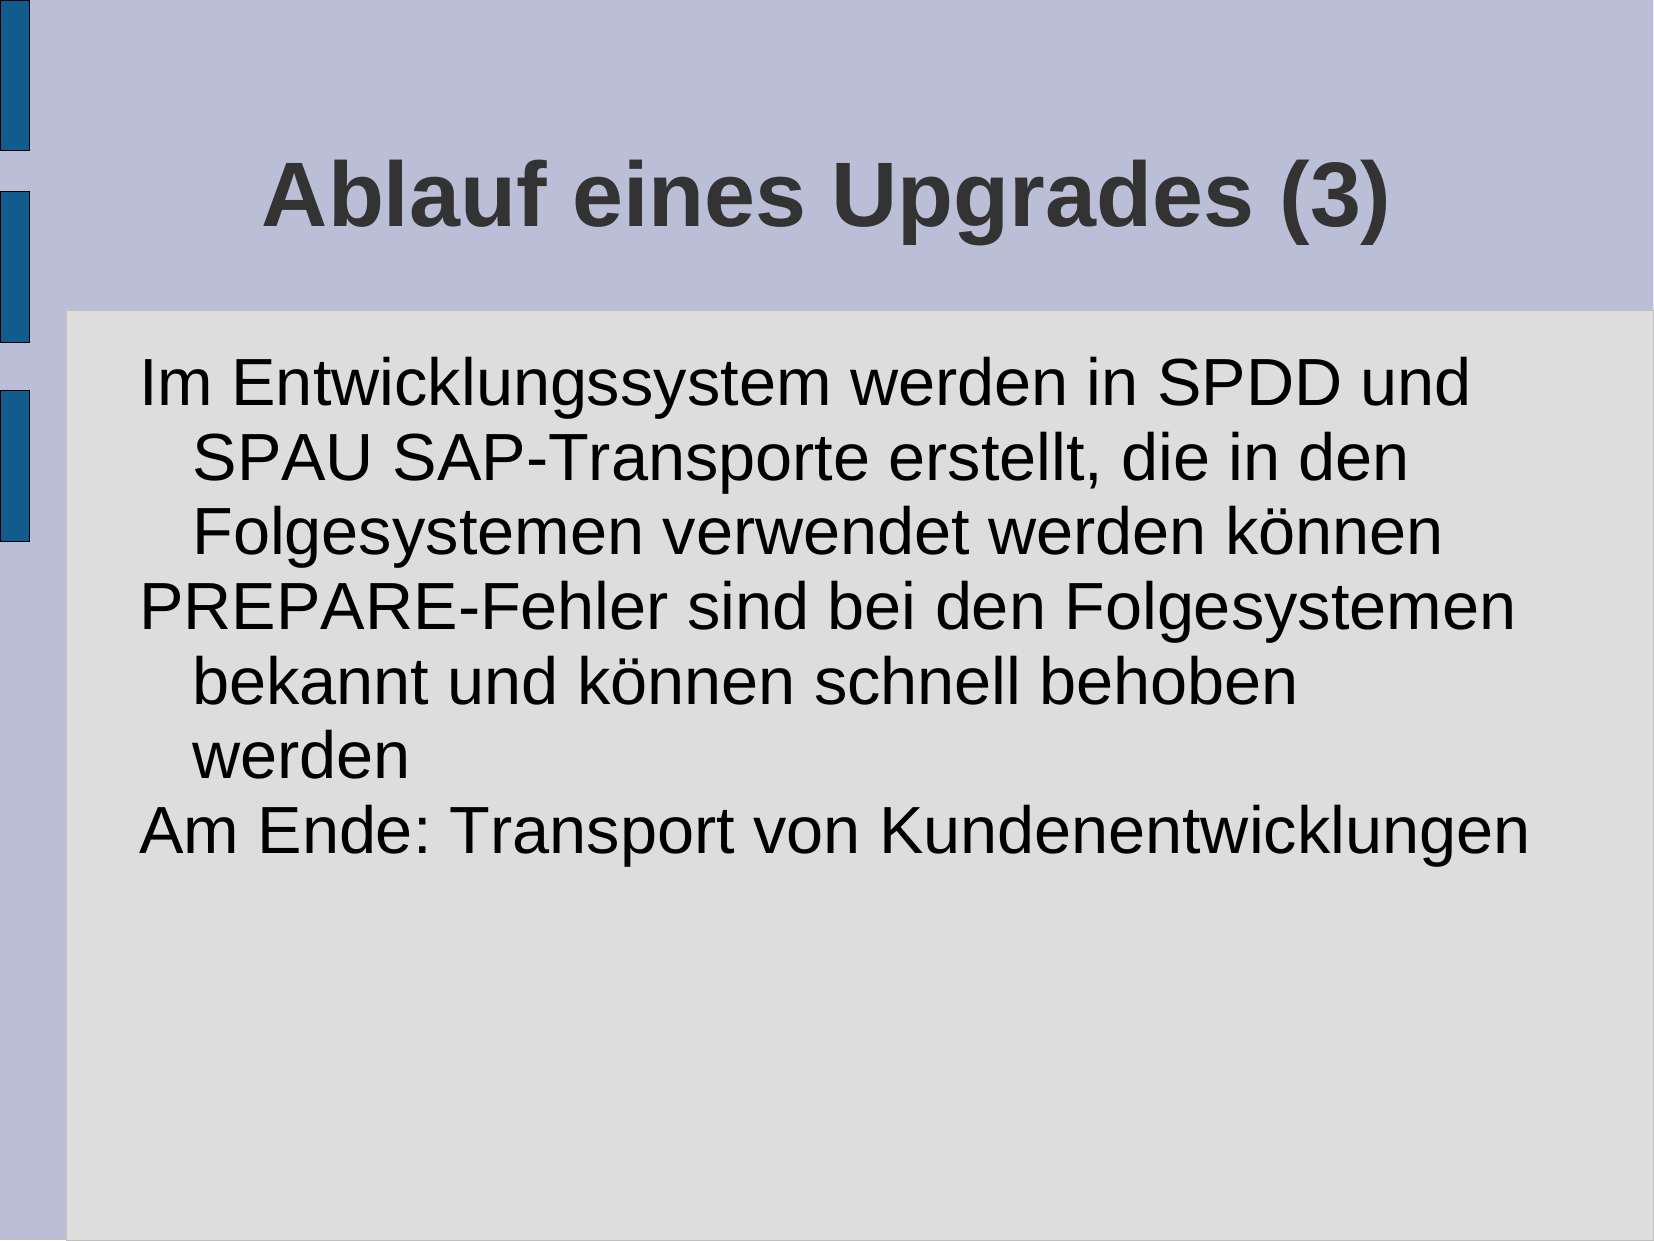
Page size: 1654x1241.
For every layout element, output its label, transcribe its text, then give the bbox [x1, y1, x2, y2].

title Ablauf eines Upgrades (3) [121, 91, 1534, 299]
list Im Entwicklungssystem werden in SPDD und SPAU SAP-Transporte erstellt, die in den Folgesystemen verwendet werden können PREPARE-Fehler sind bei den Folgesystemen bekannt und können schnell behoben werden Am Ende: Transport von Kundenentwicklungen [121, 344, 1534, 1127]
